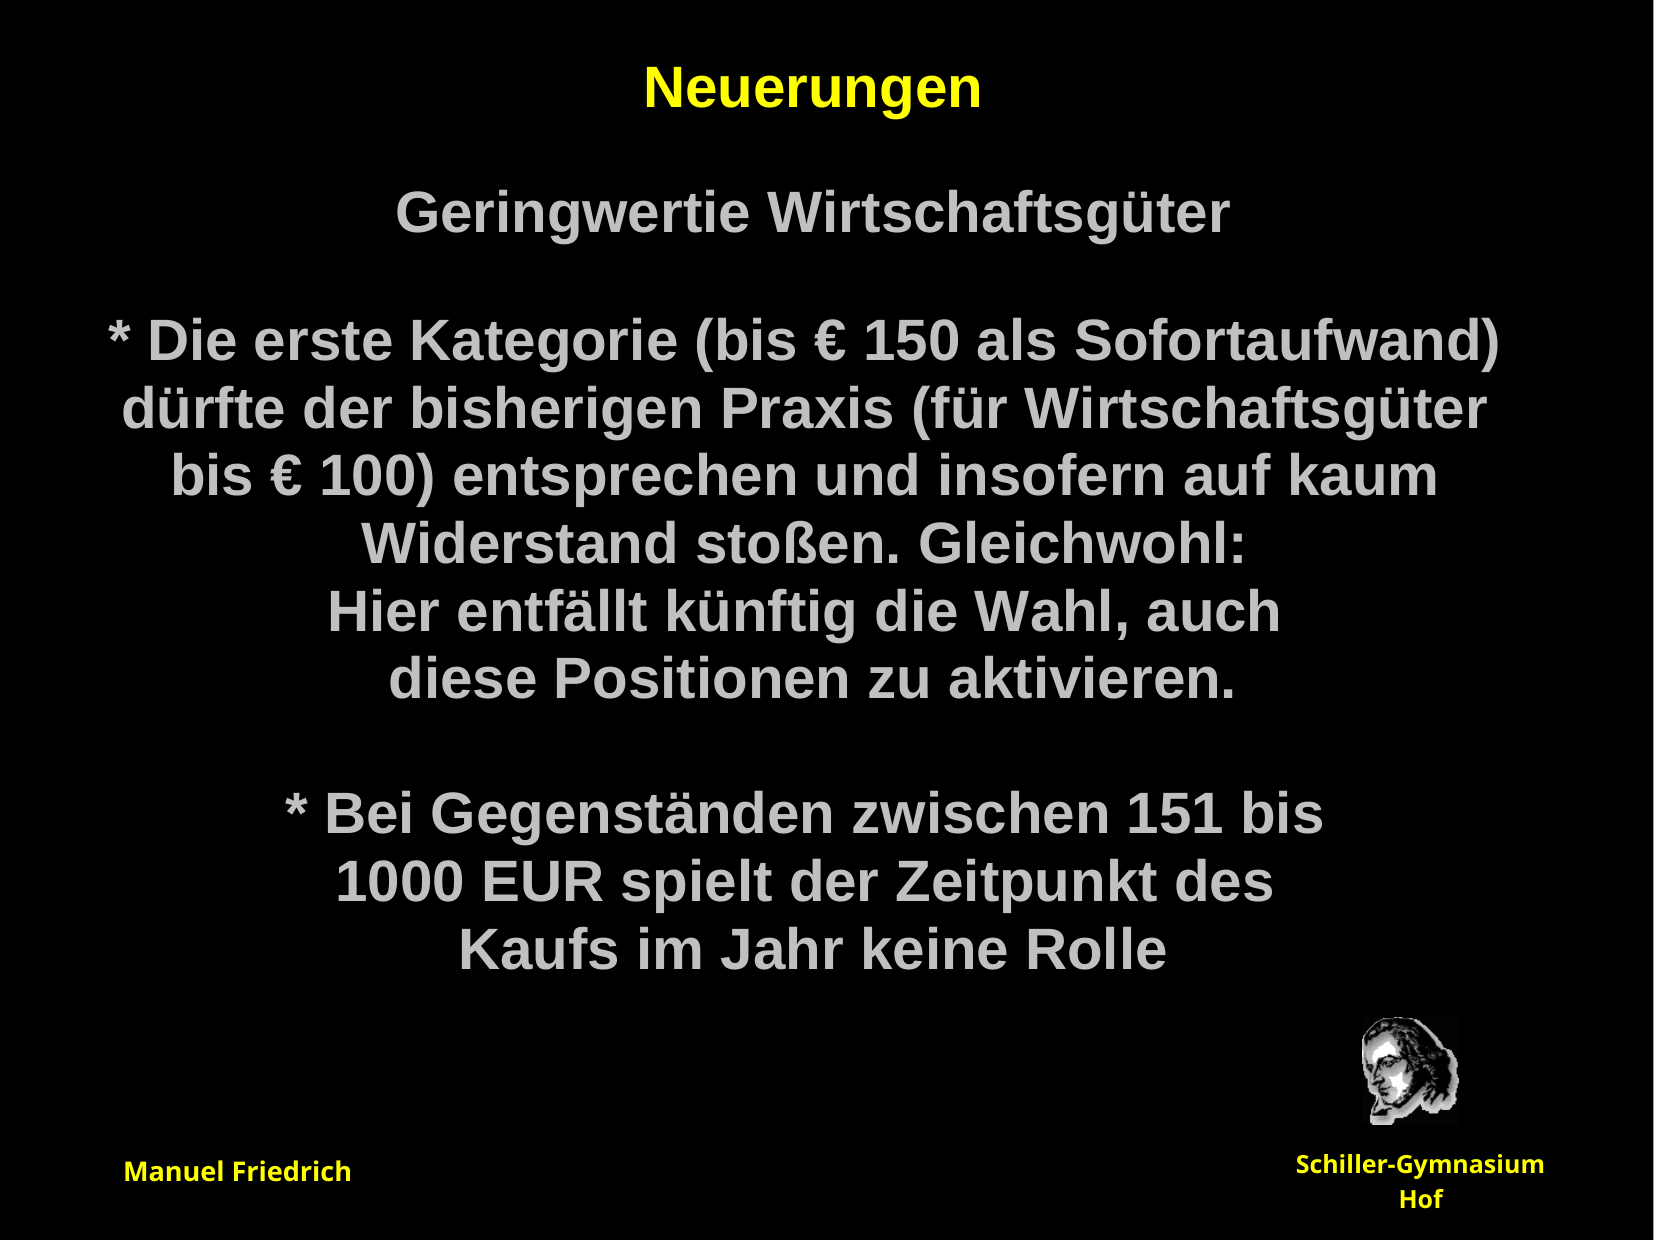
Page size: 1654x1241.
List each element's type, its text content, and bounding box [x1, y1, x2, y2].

text_box Schiller-Gymnasium Hof [1520, 1145, 1546, 1216]
text_box Neuerungen Geringwertie Wirtschaftsgüter * Die erste Kategorie (bis € 150 als Sofortaufwand) dürfte der bisherigen Praxis (für Wirtschaftsgüter bis € 100) entsprechen und insofern auf kaum Widerstand stoßen. Gleichwohl: Hier entfällt künftig die Wahl, auch diese Positionen zu aktivieren. * Bei Gegenständen zwischen 151 bis 1000 EUR spielt der Zeitpunkt des Kaufs im Jahr keine Rolle [108, 59, 1520, 1241]
